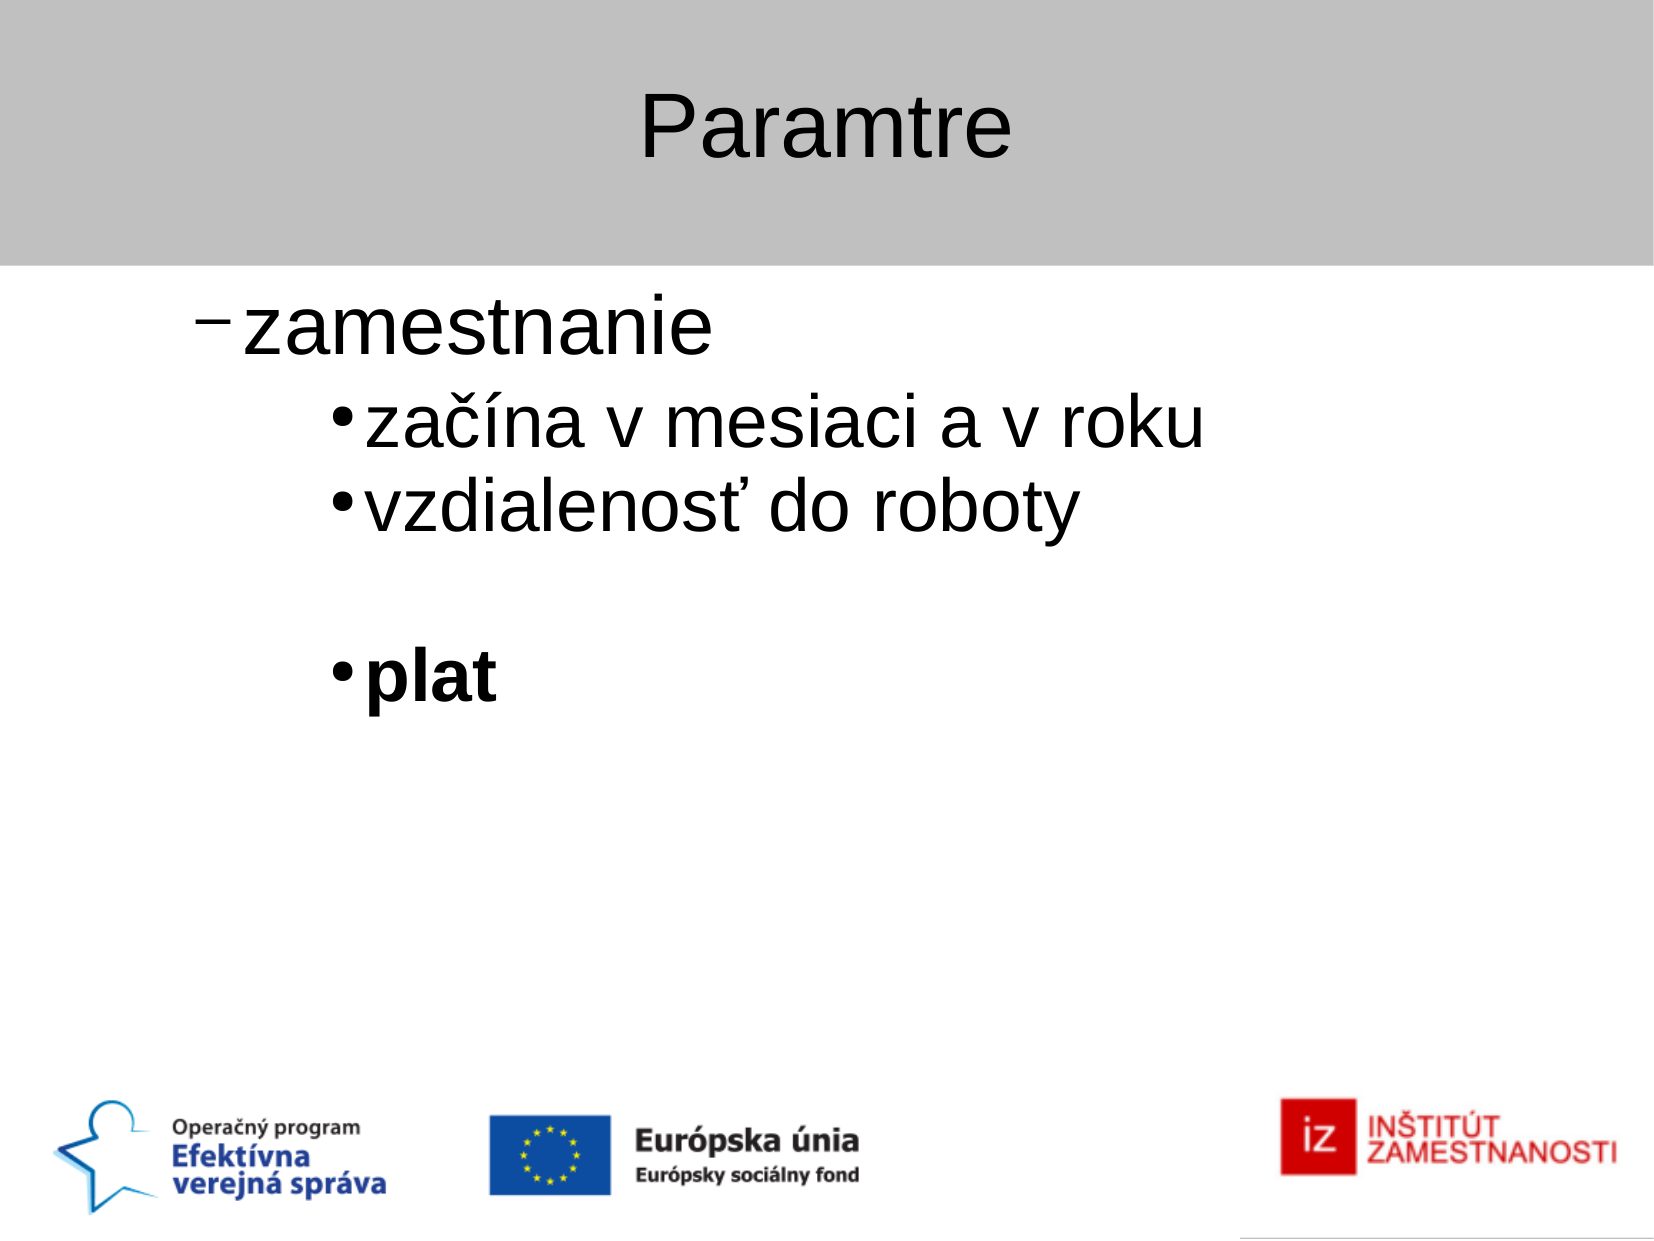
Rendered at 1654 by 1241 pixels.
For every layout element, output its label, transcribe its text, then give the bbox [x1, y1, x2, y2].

list zamestnanie začína v mesiaci a v roku vzdialenosť do roboty plat [29, 295, 1533, 1077]
title Paramtre [88, 29, 1565, 237]
picture [1240, 1033, 1654, 1241]
picture [29, 1077, 886, 1241]
